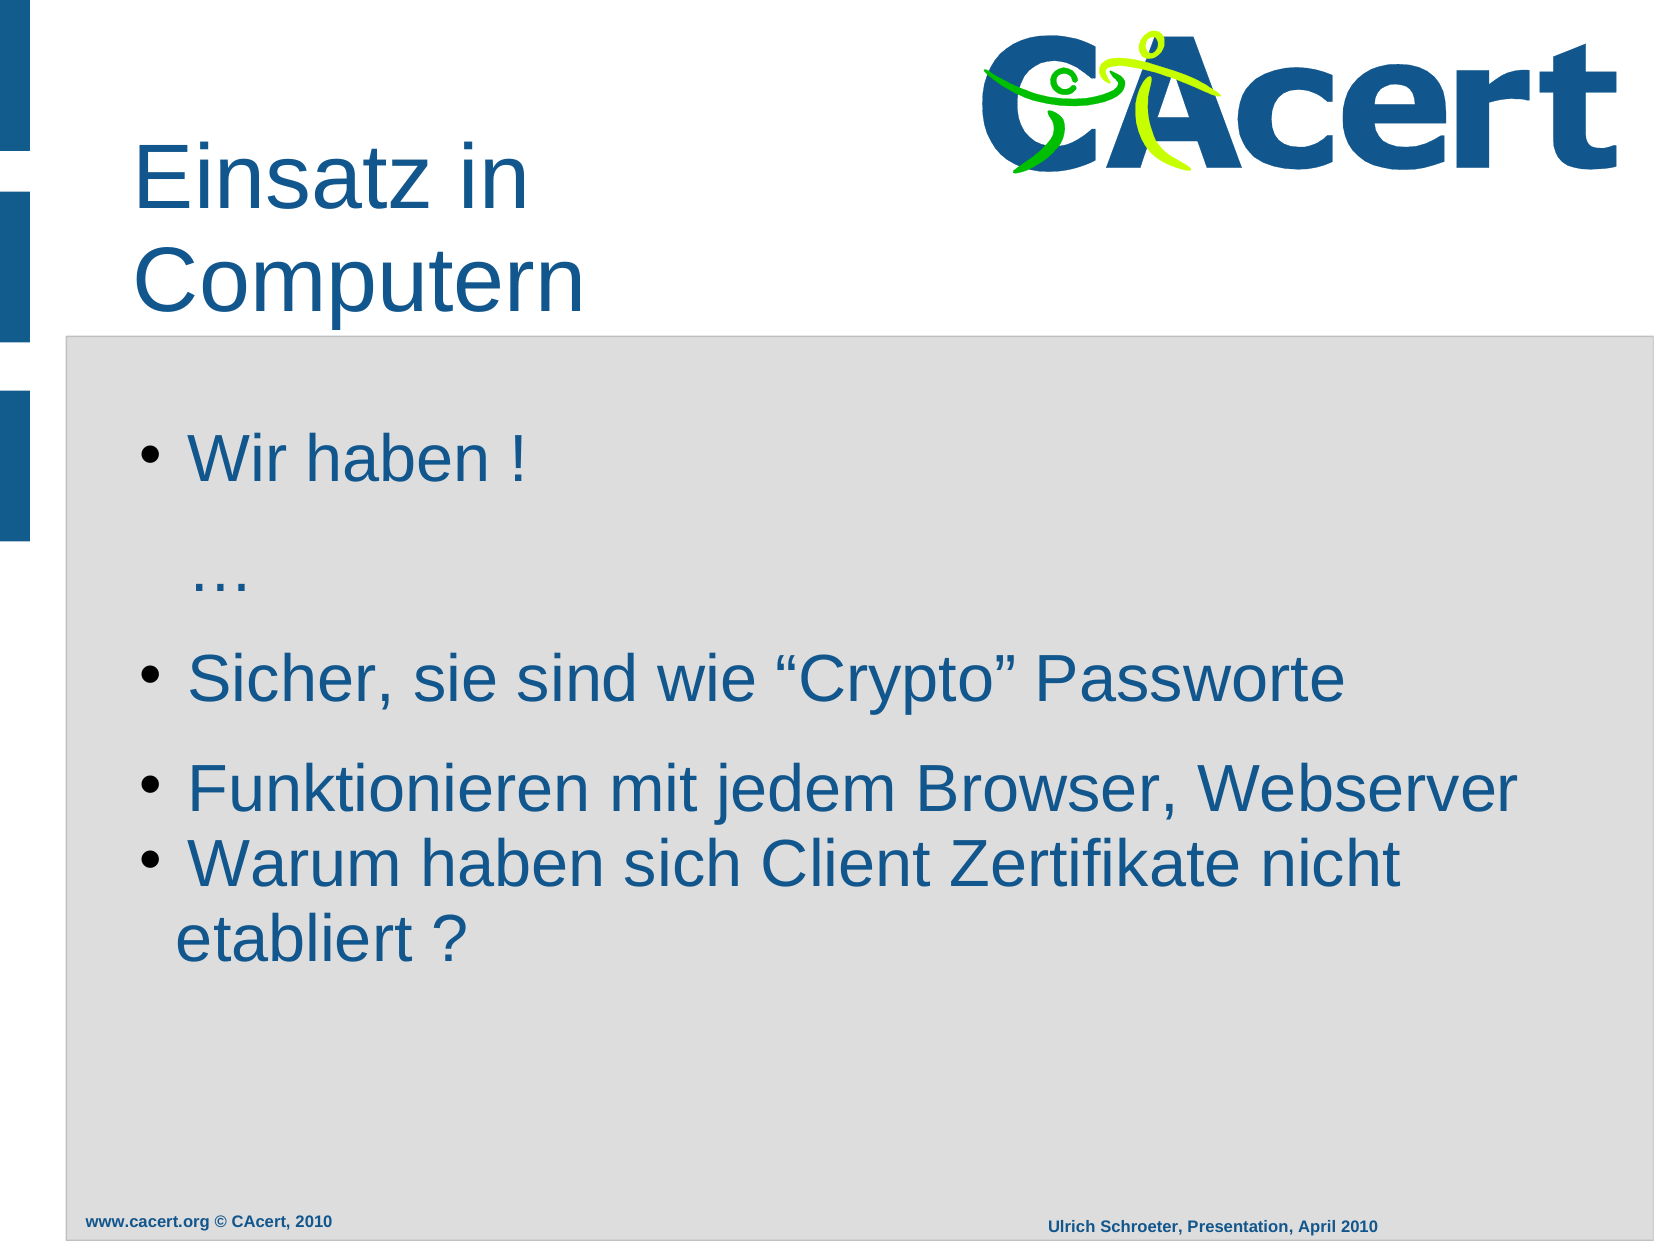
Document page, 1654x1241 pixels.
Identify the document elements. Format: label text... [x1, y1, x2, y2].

text_box Einsatz in Computern [118, 118, 602, 339]
text_box Wir haben ! … Sicher, sie sind wie “Crypto” Passworte Funktionieren mit jedem Browser, Webserver Warum haben sich Client Zertifikate nicht etabliert ? [124, 413, 1529, 1058]
